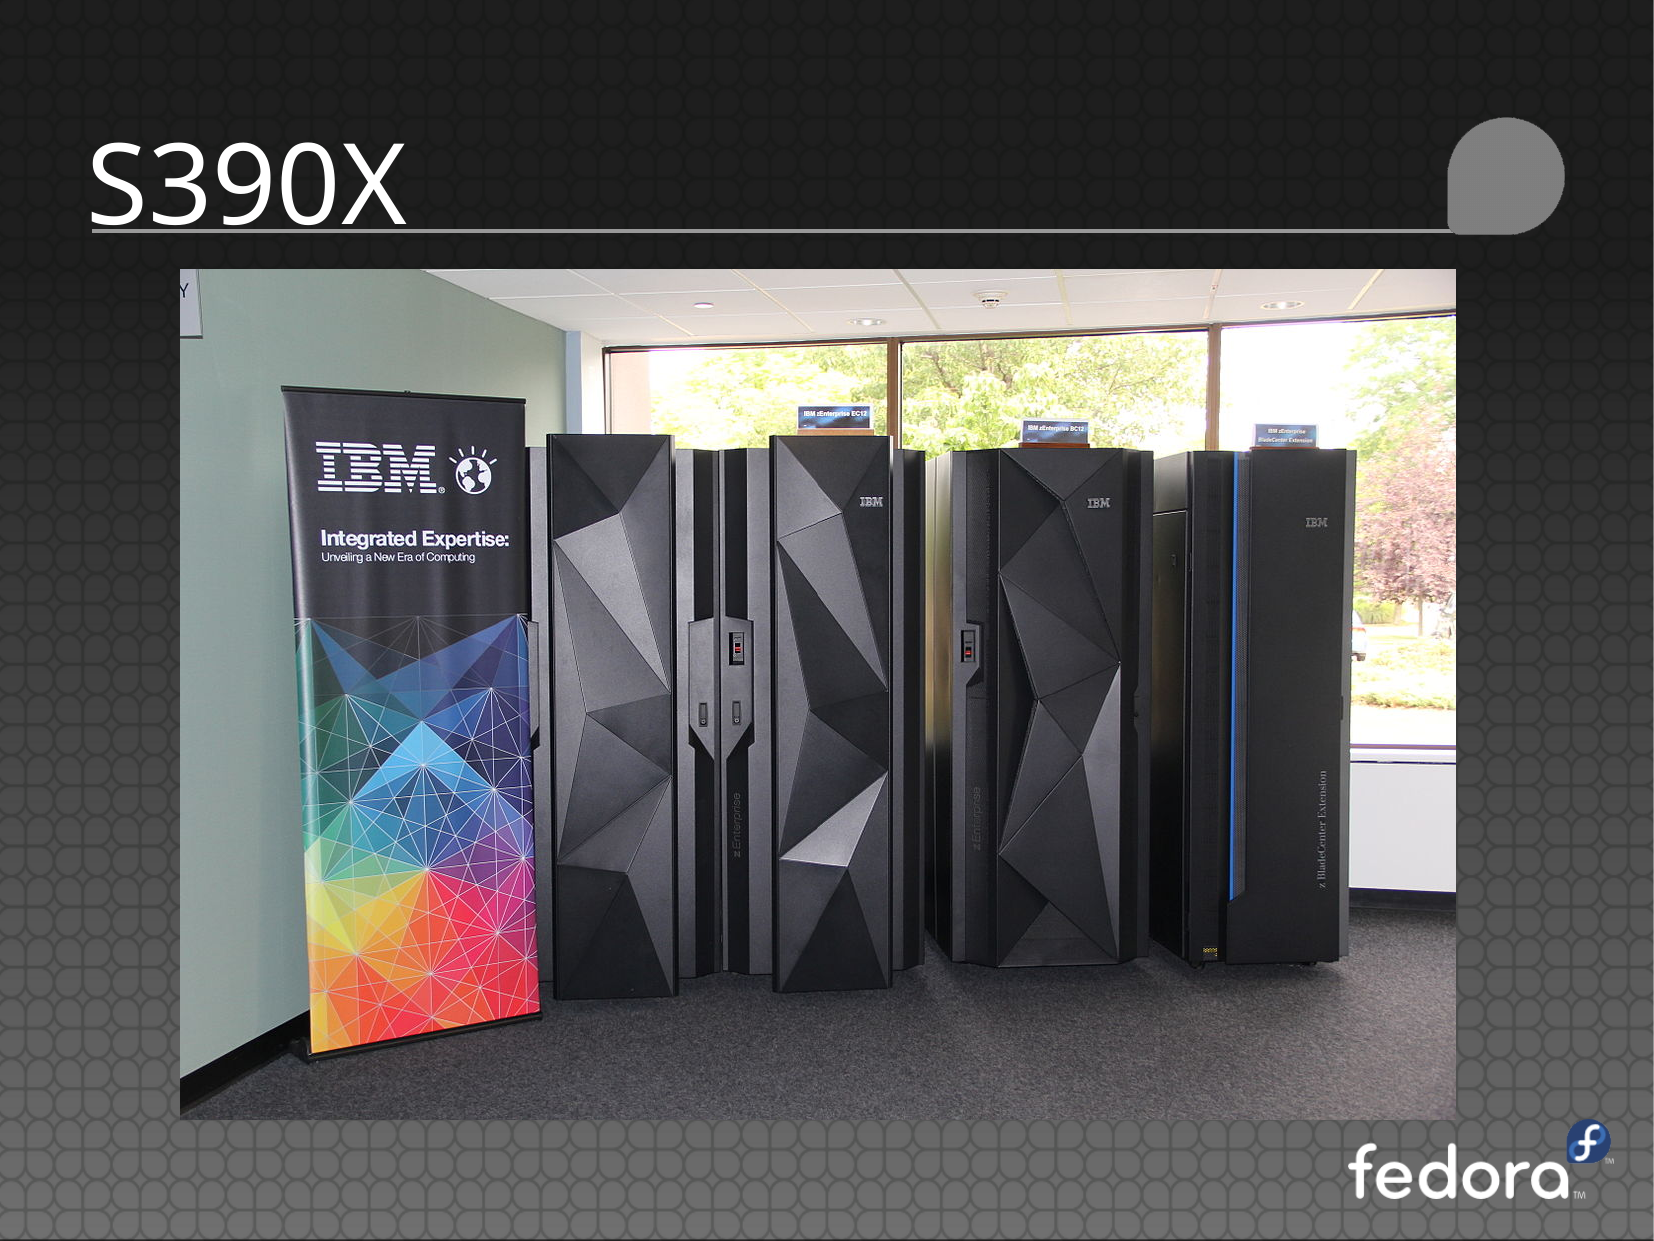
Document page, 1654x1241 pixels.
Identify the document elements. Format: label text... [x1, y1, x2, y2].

picture [0, 0, 1654, 1241]
title S390X [86, 112, 1576, 249]
